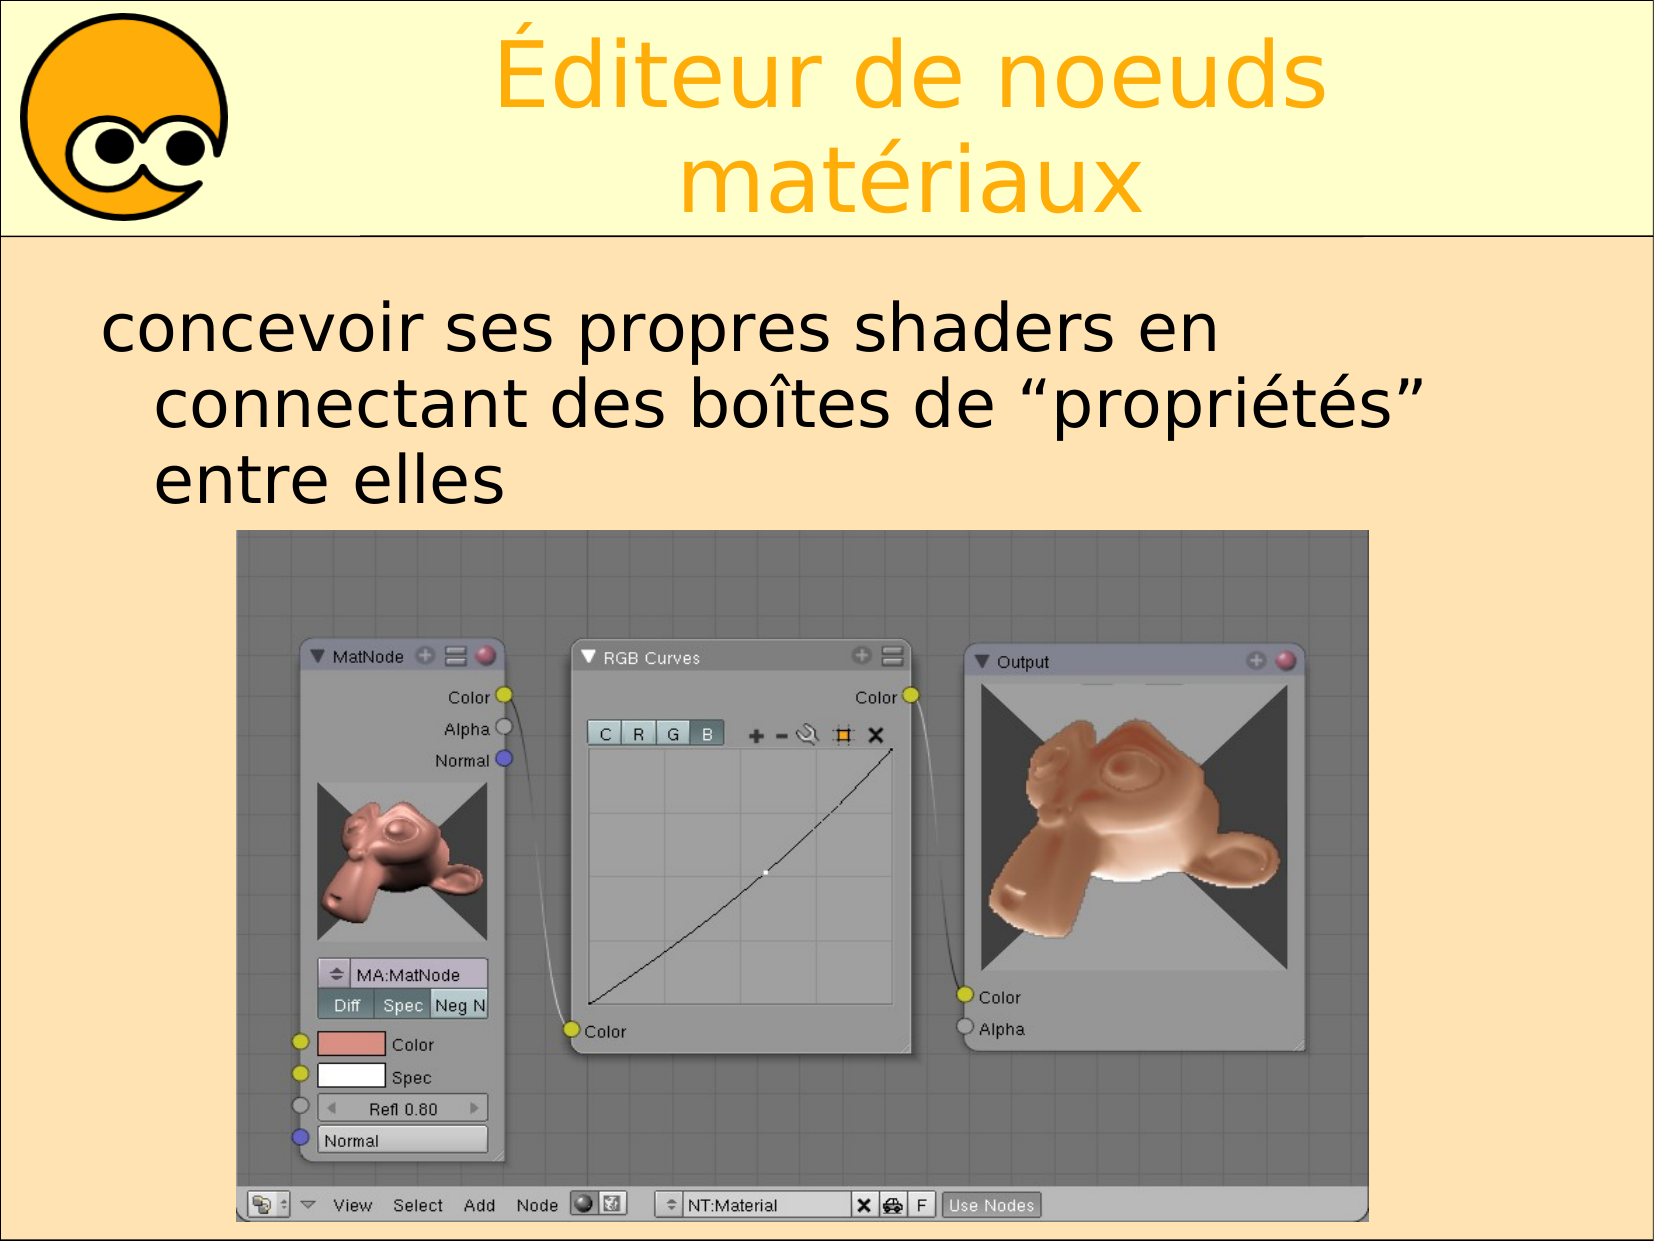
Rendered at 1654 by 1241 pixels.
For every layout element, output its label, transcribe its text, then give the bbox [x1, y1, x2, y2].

picture [20, 13, 228, 221]
title Éditeur de noeuds matériaux [252, 20, 1571, 236]
list concevoir ses propres shaders en connectant des boîtes de “propriétés” entre elles [82, 290, 1571, 1109]
picture [236, 530, 1369, 1222]
